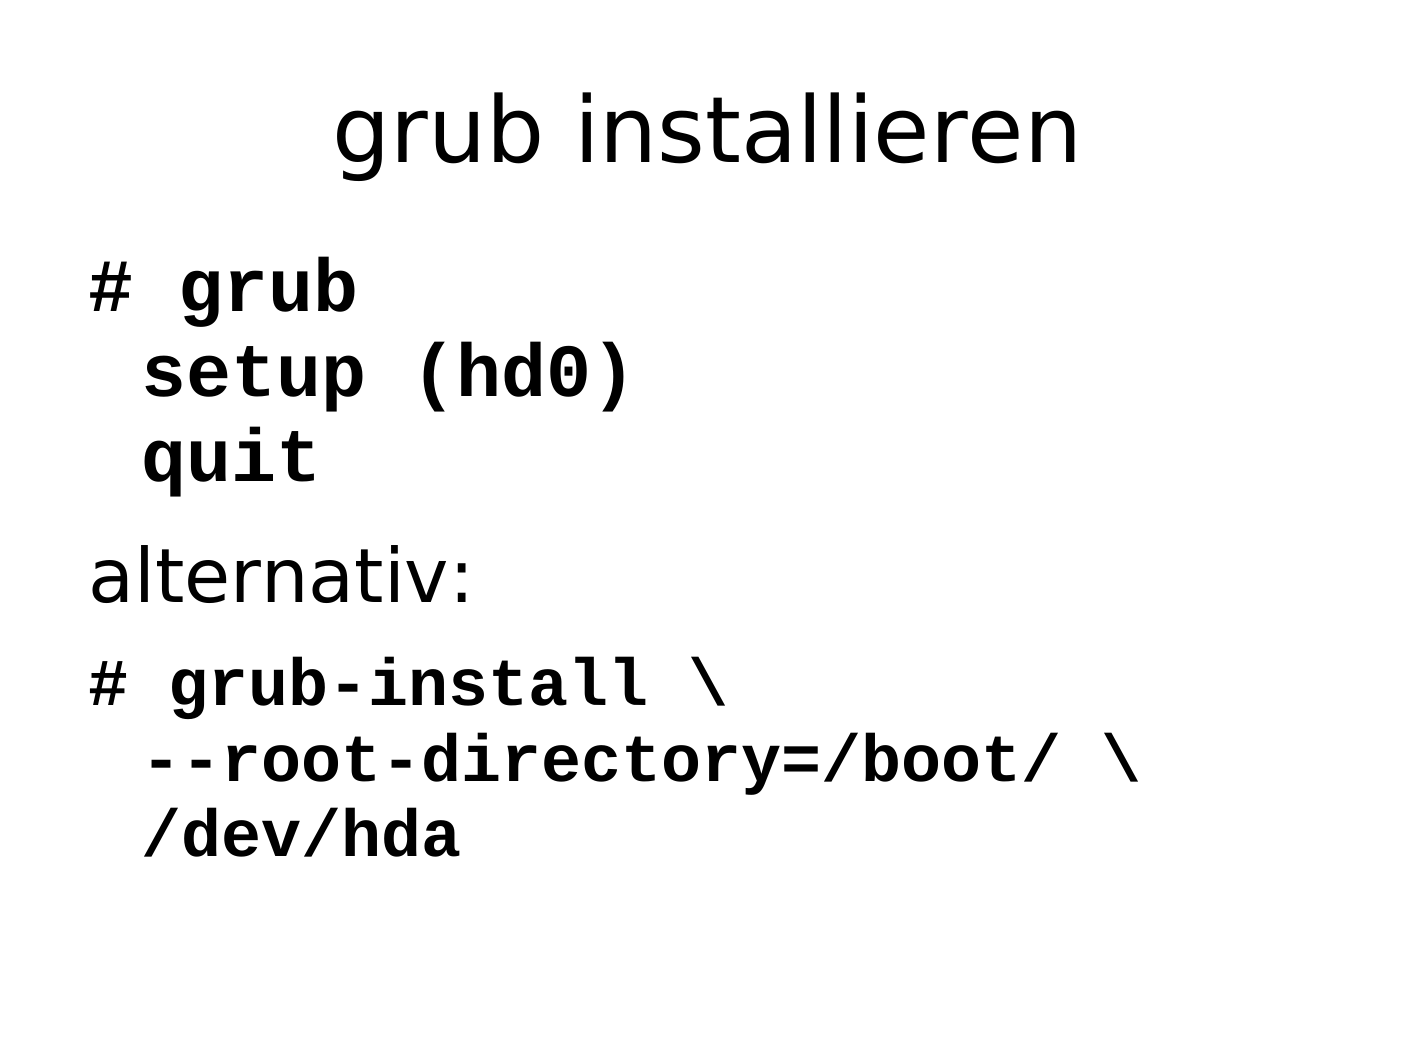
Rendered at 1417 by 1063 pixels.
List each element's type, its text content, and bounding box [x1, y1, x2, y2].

title grub installieren [70, 49, 1346, 213]
list # grub setup (hd0) quit alternativ: # grub-install \ --root-directory=/boot/ \ /dev/hda [70, 248, 1346, 1013]
